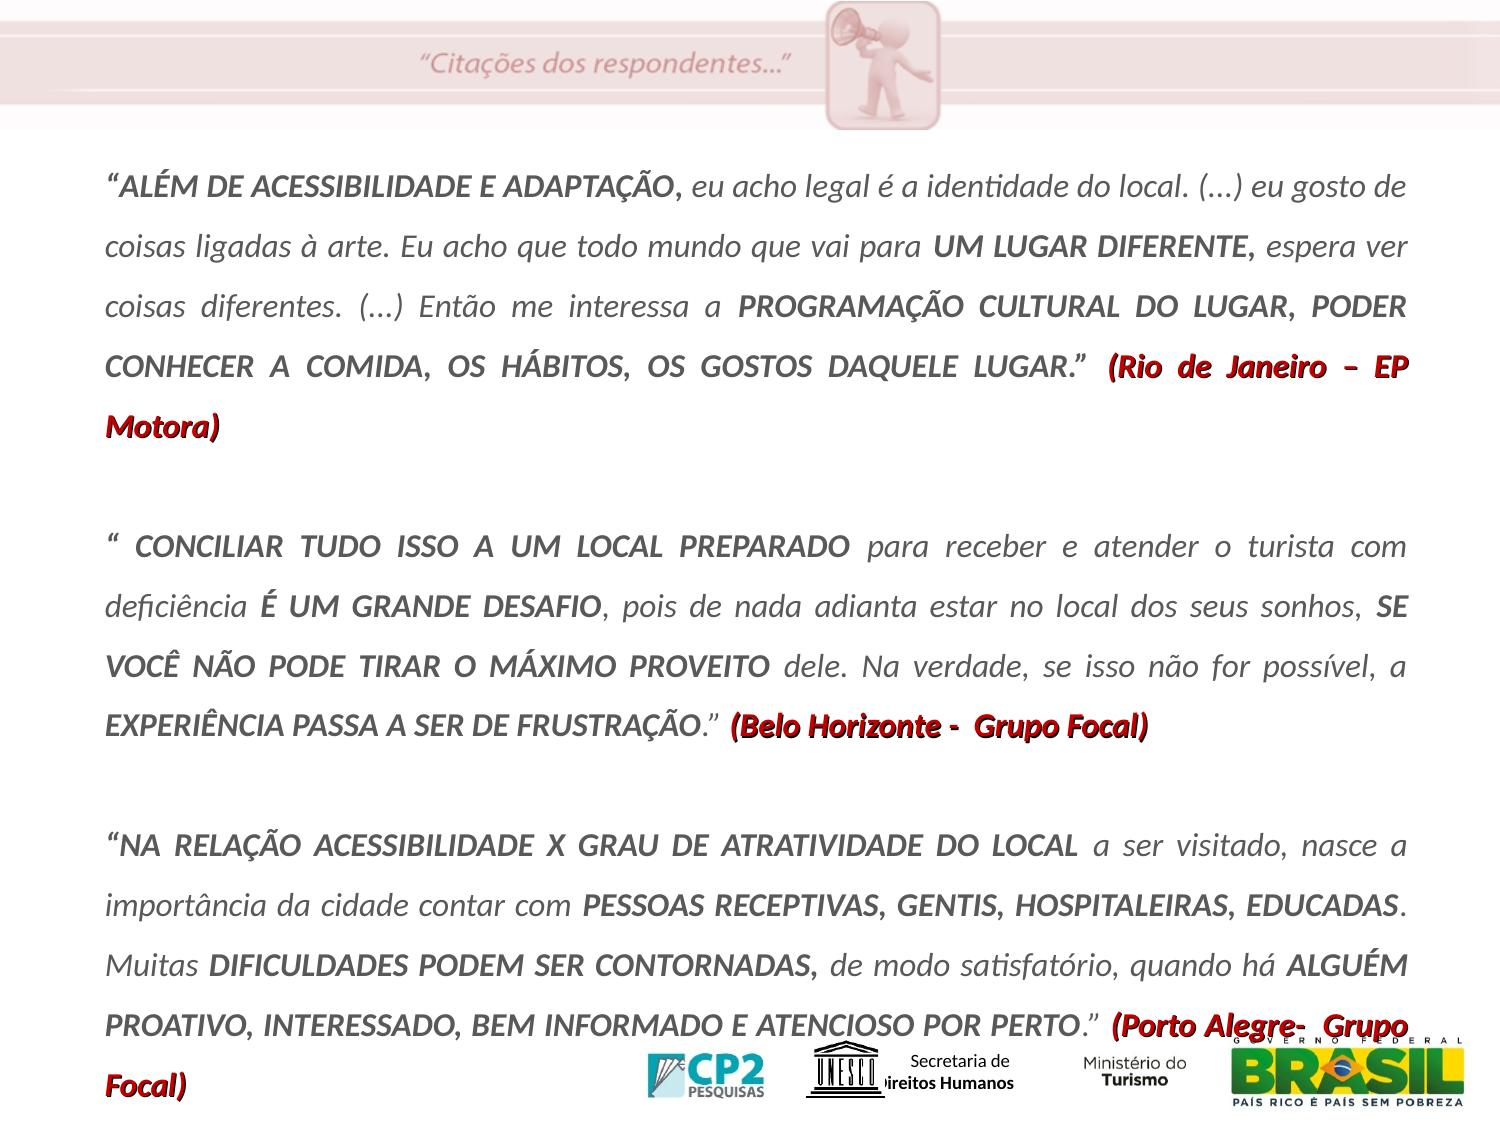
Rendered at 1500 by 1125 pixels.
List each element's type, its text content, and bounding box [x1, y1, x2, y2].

text_box “Além de acessibilidade e adaptação, eu acho legal é a identidade do local. (...) eu gosto de coisas ligadas à arte. Eu acho que todo mundo que vai para um lugar diferente, espera ver coisas diferentes. (...) Então me interessa a programação cultural do lugar, poder conhecer a comida, os hábitos, os gostos daquele lugar.” (Rio de Janeiro – EP Motora) “ Conciliar tudo isso a um local preparado para receber e atender o turista com deficiência é um grande desafio, pois de nada adianta estar no local dos seus sonhos, se você não pode tirar o máximo proveito dele. Na verdade, se isso não for possível, a experiência passa a ser de frustração.” (Belo Horizonte - Grupo Focal) “Na relação acessibilidade x grau de atratividade do local a ser visitado, nasce a importância da cidade contar com pessoas receptivas, gentis, hospitaleiras, educadas. Muitas dificuldades podem ser contornadas, de modo satisfatório, quando há alguém proativo, interessado, bem informado e atencioso por perto.” (Porto Alegre- Grupo Focal) [90, 137, 1423, 1125]
picture [0, 1, 1500, 131]
